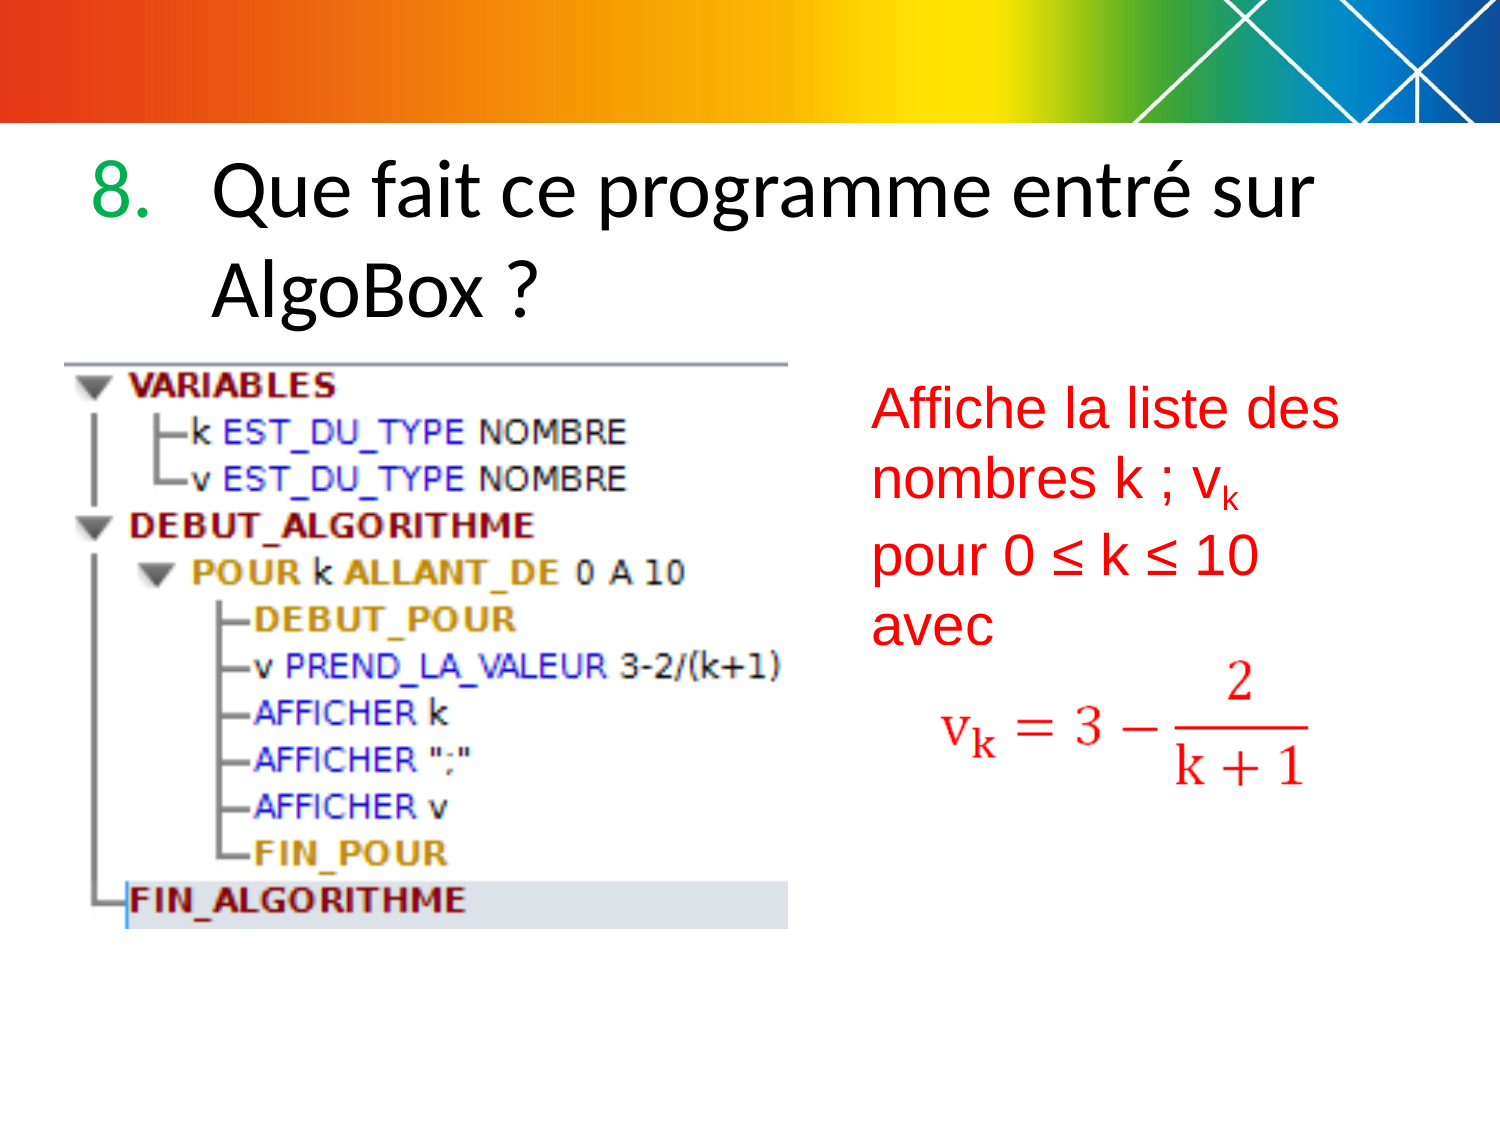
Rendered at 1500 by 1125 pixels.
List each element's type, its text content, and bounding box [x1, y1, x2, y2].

text_box Affiche la liste des nombres k ; vk pour 0 ≤ k ≤ 10 avec [856, 363, 1465, 805]
picture [938, 645, 1310, 797]
picture [0, 0, 1358, 123]
title Que fait ce programme entré sur AlgoBox ? [75, 164, 1425, 305]
picture [64, 361, 788, 929]
picture [1340, 0, 1500, 123]
